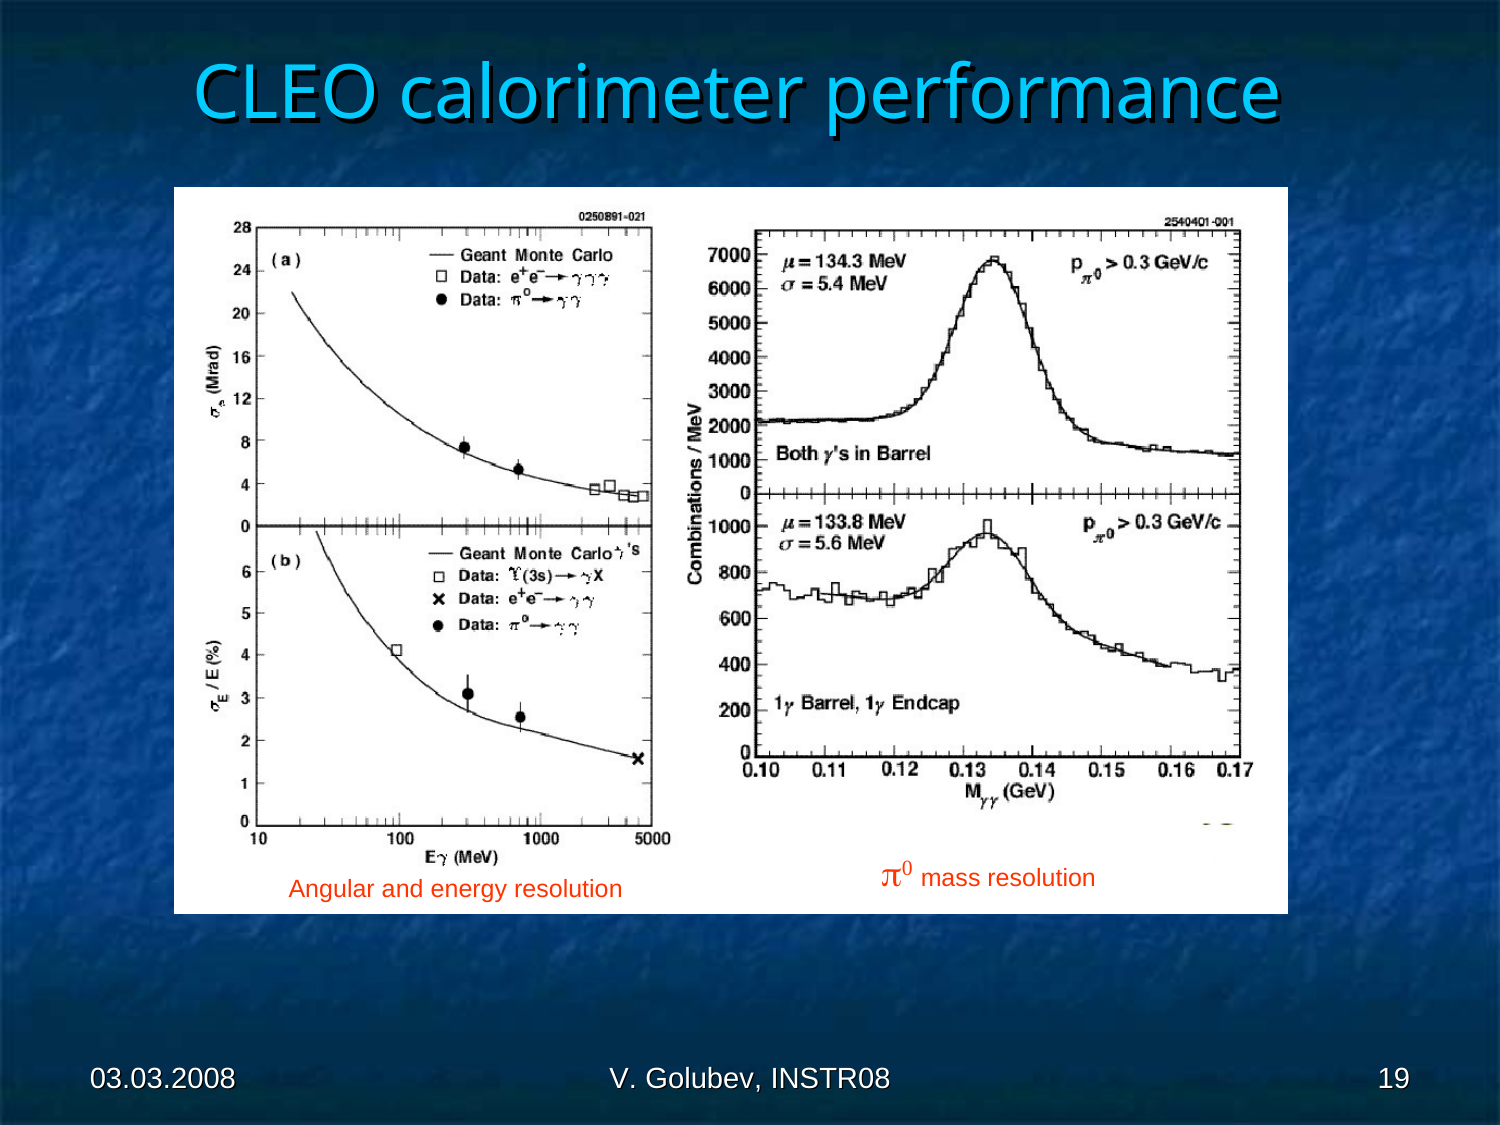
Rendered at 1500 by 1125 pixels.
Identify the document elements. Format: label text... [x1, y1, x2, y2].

picture [135, 1071, 142, 1086]
picture [95, 1071, 101, 1086]
picture [863, 1071, 870, 1086]
picture [0, 0, 1500, 1125]
picture [1399, 1071, 1405, 1079]
picture [784, 1074, 789, 1083]
picture [208, 1071, 215, 1086]
text_box Angular and energy resolution [273, 867, 639, 911]
picture [225, 1079, 231, 1086]
text_box  mass resolution [866, 852, 1112, 902]
picture [192, 1071, 199, 1086]
picture [713, 1075, 718, 1086]
title CLEO calorimeter performance [62, 37, 1413, 143]
picture [843, 1071, 852, 1078]
picture [673, 1075, 680, 1086]
